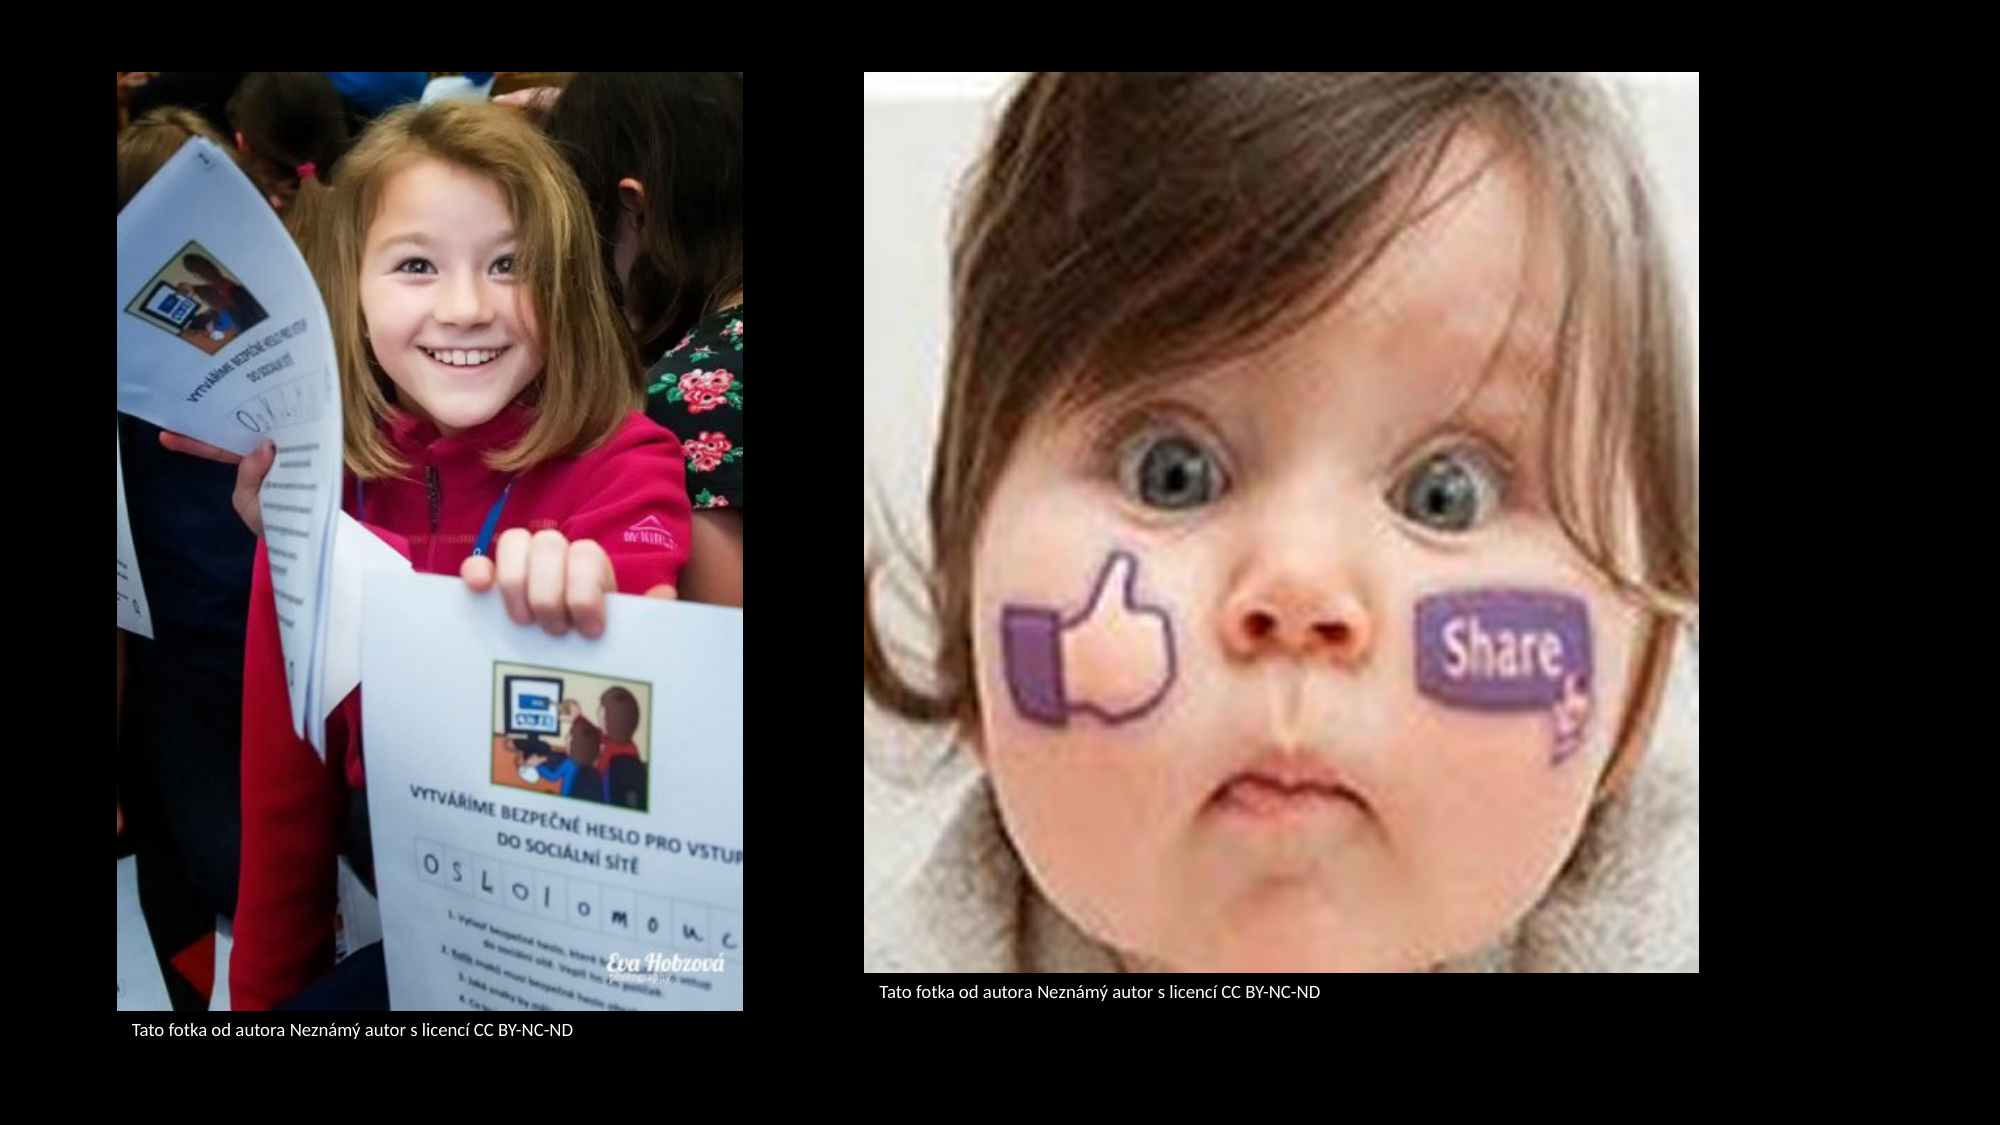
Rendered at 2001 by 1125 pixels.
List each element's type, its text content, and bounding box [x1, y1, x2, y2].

text_box Tato fotka od autora Neznámý autor s licencí CC BY-NC-ND [117, 1010, 743, 1048]
text_box Tato fotka od autora Neznámý autor s licencí CC BY-NC-ND [864, 972, 1699, 1010]
picture [117, 72, 743, 1010]
picture [864, 72, 1699, 972]
